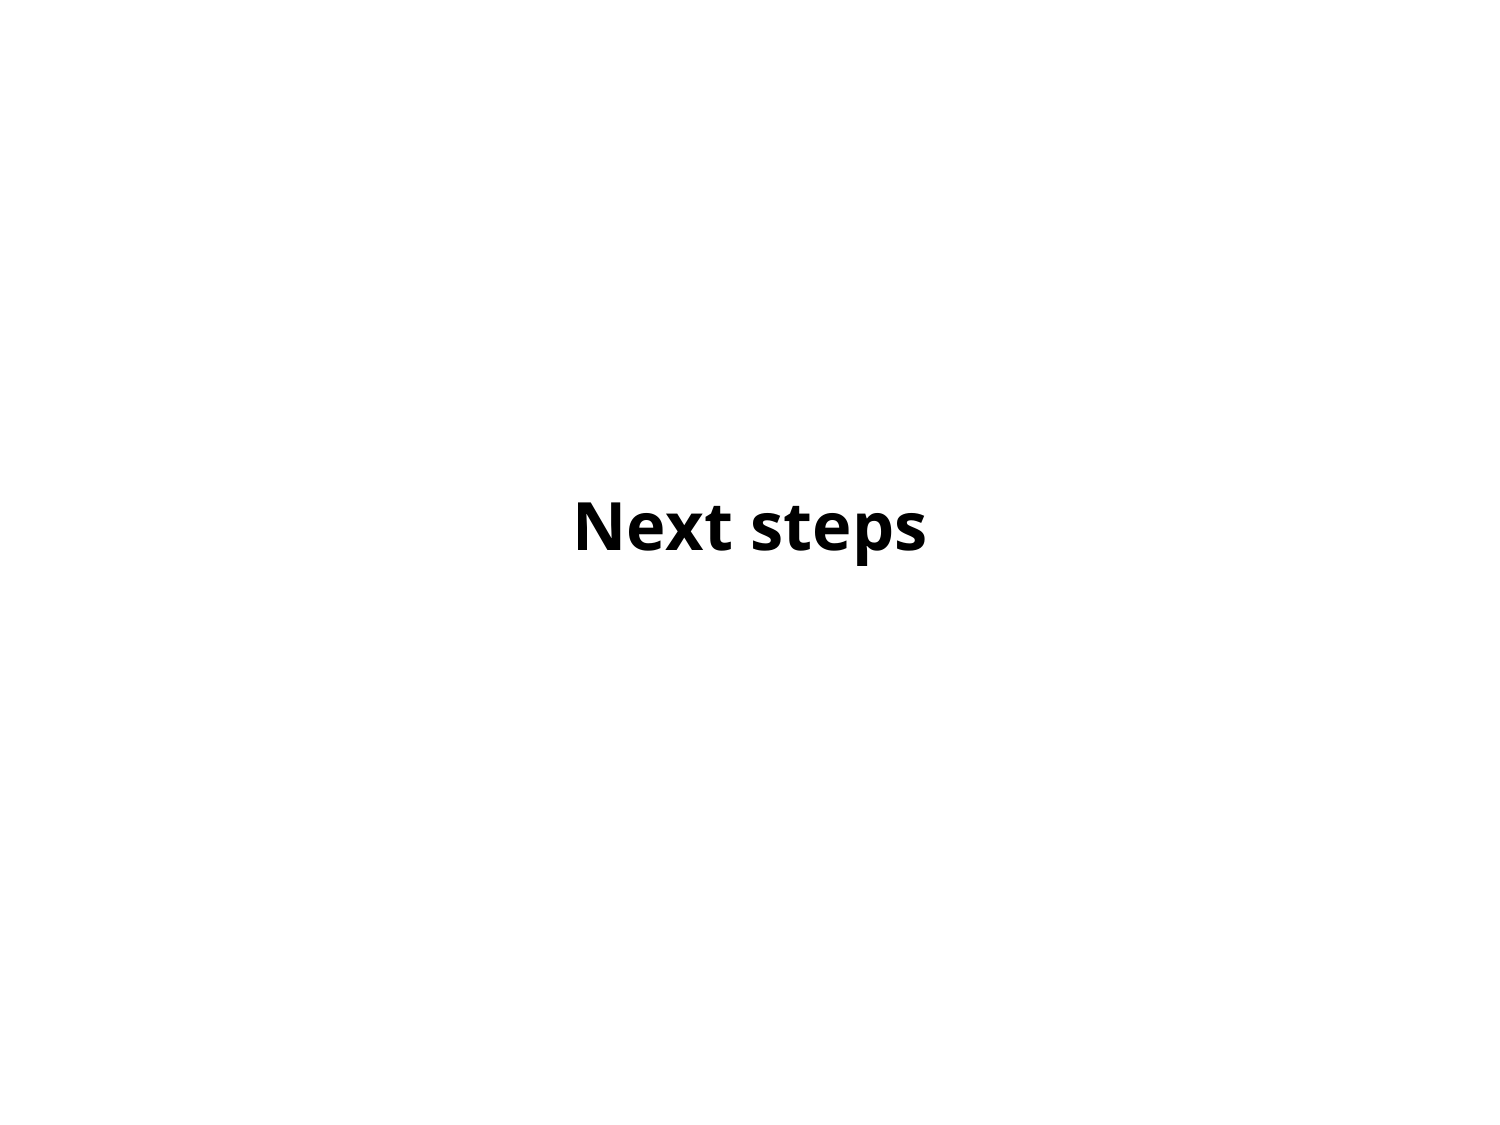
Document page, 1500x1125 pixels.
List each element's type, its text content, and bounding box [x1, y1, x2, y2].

text_box Next steps [75, 476, 1426, 597]
